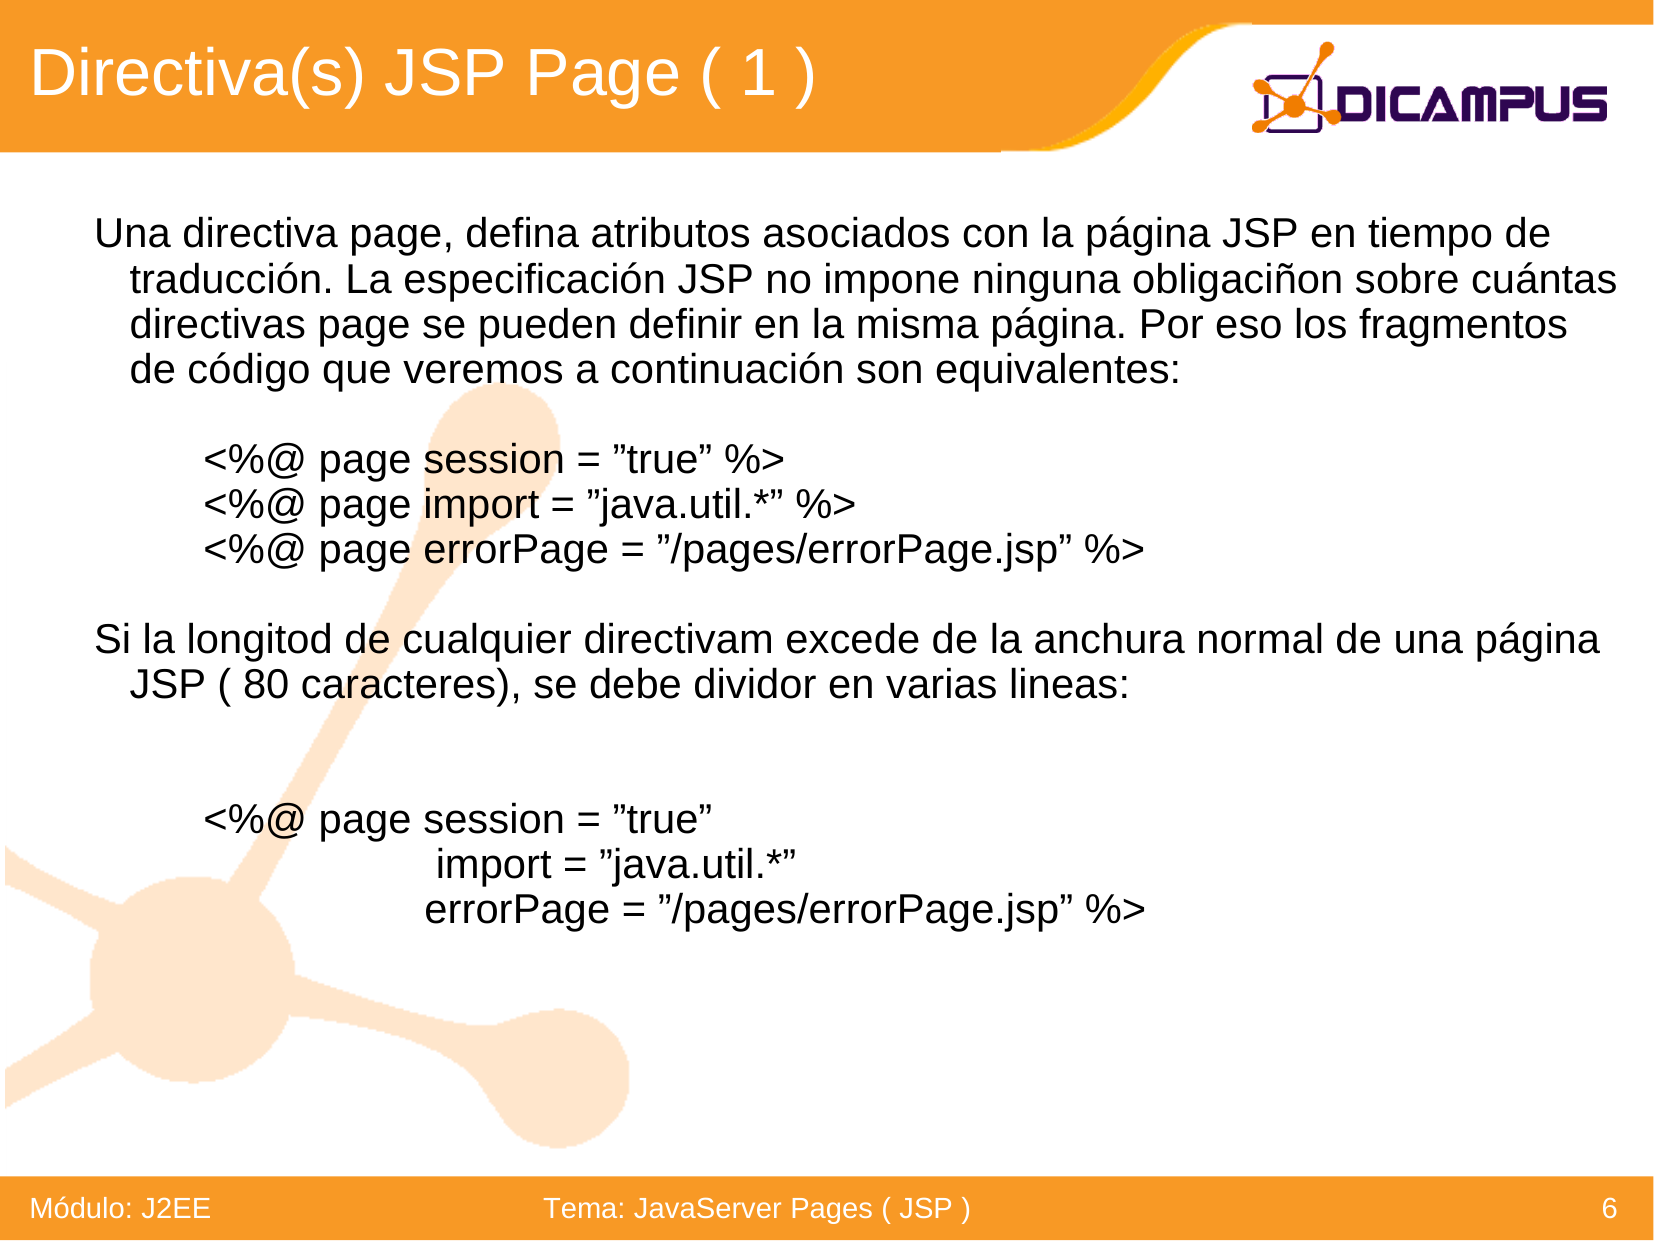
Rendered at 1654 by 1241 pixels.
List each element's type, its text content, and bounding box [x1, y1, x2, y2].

text_box [0, 0, 1654, 153]
text_box Una directiva page, defina atributos asociados con la página JSP en tiempo de traducción. La especificación JSP no impone ninguna obligaciñon sobre cuántas directivas page se pueden definir en la misma página. Por eso los fragmentos de código que veremos a continuación son equivalentes: <%@ page session = ”true” %> <%@ page import = ”java.util.*” %> <%@ page errorPage = ”/pages/errorPage.jsp” %> Si la longitod de cualquier directivam excede de la anchura normal de una página JSP ( 80 caracteres), se debe dividor en varias lineas: <%@ page session = ”true” import = ”java.util.*” errorPage = ”/pages/errorPage.jsp” %> [59, 135, 1625, 934]
text_box Tema: JavaServer Pages ( JSP ) [543, 1192, 1447, 1225]
picture [1001, 4, 1607, 135]
text_box Directiva(s) JSP Page ( 1 ) [29, 37, 1001, 111]
text_box [0, 1176, 1654, 1241]
text_box <number> [1469, 1185, 1633, 1233]
picture [5, 362, 663, 1176]
text_box Módulo: J2EE [29, 1192, 473, 1225]
